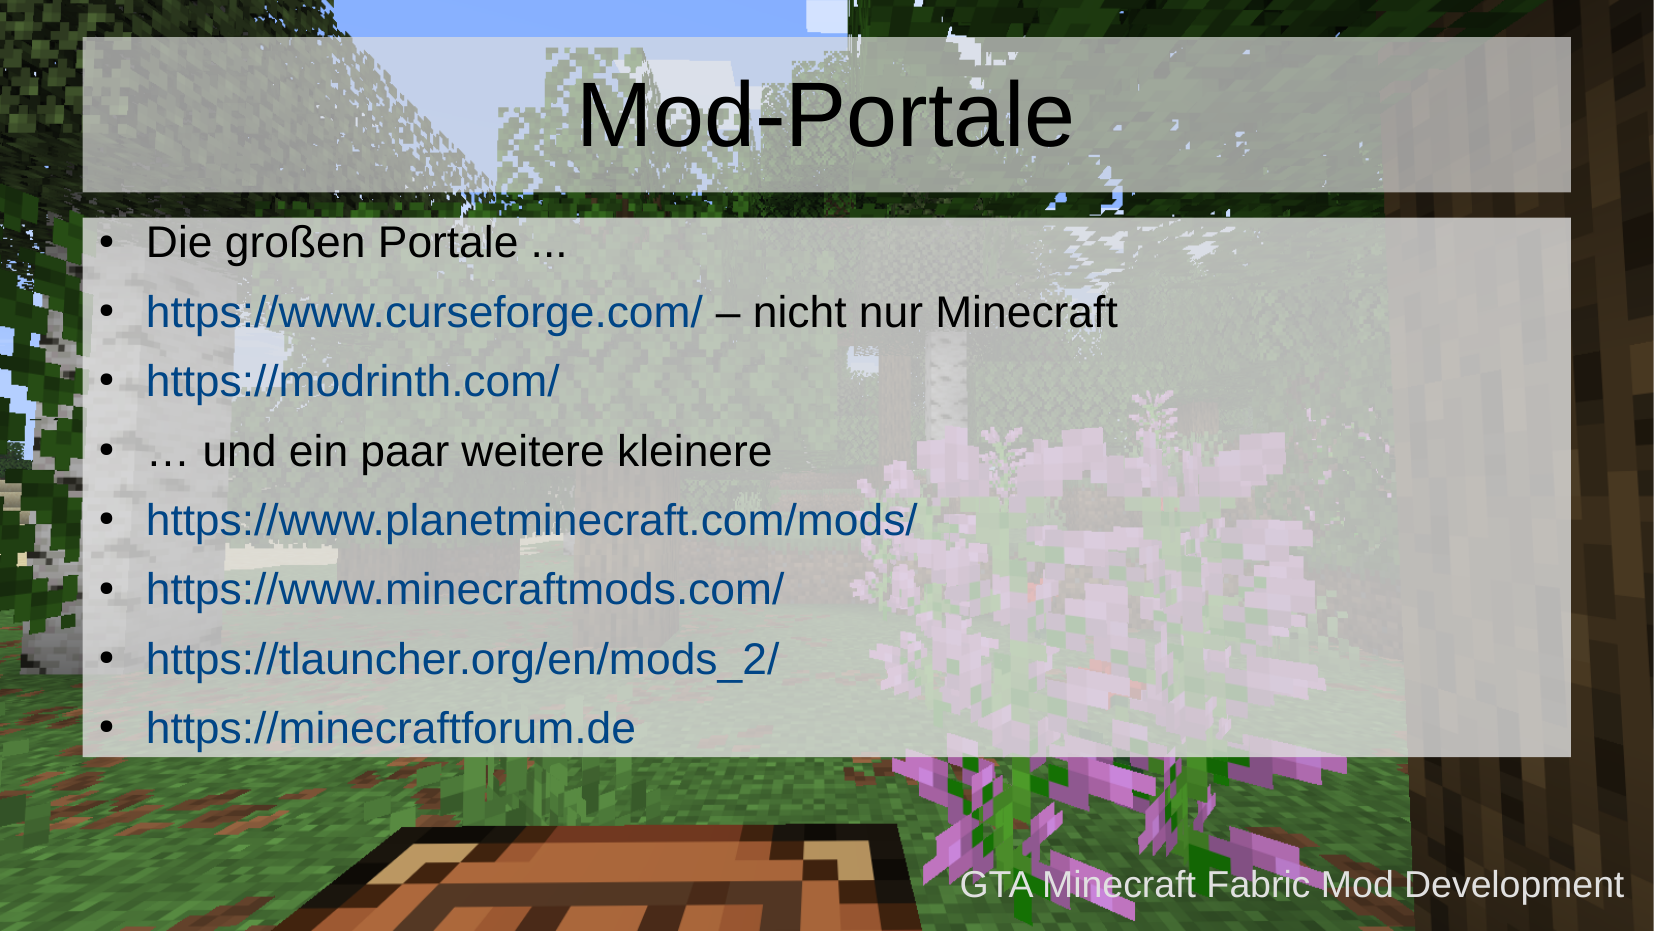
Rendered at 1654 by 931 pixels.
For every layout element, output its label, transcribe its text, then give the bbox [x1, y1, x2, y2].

list Die großen Portale ... https://www.curseforge.com/ – nicht nur Minecraft https://modrinth.com/ … und ein paar weitere kleinere https://www.planetminecraft.com/mods/ https://www.minecraftmods.com/ https://tlauncher.org/en/mods_2/ https://minecraftforum.de [82, 217, 1571, 758]
picture [0, 0, 1654, 931]
title Mod-Portale [82, 37, 1571, 193]
